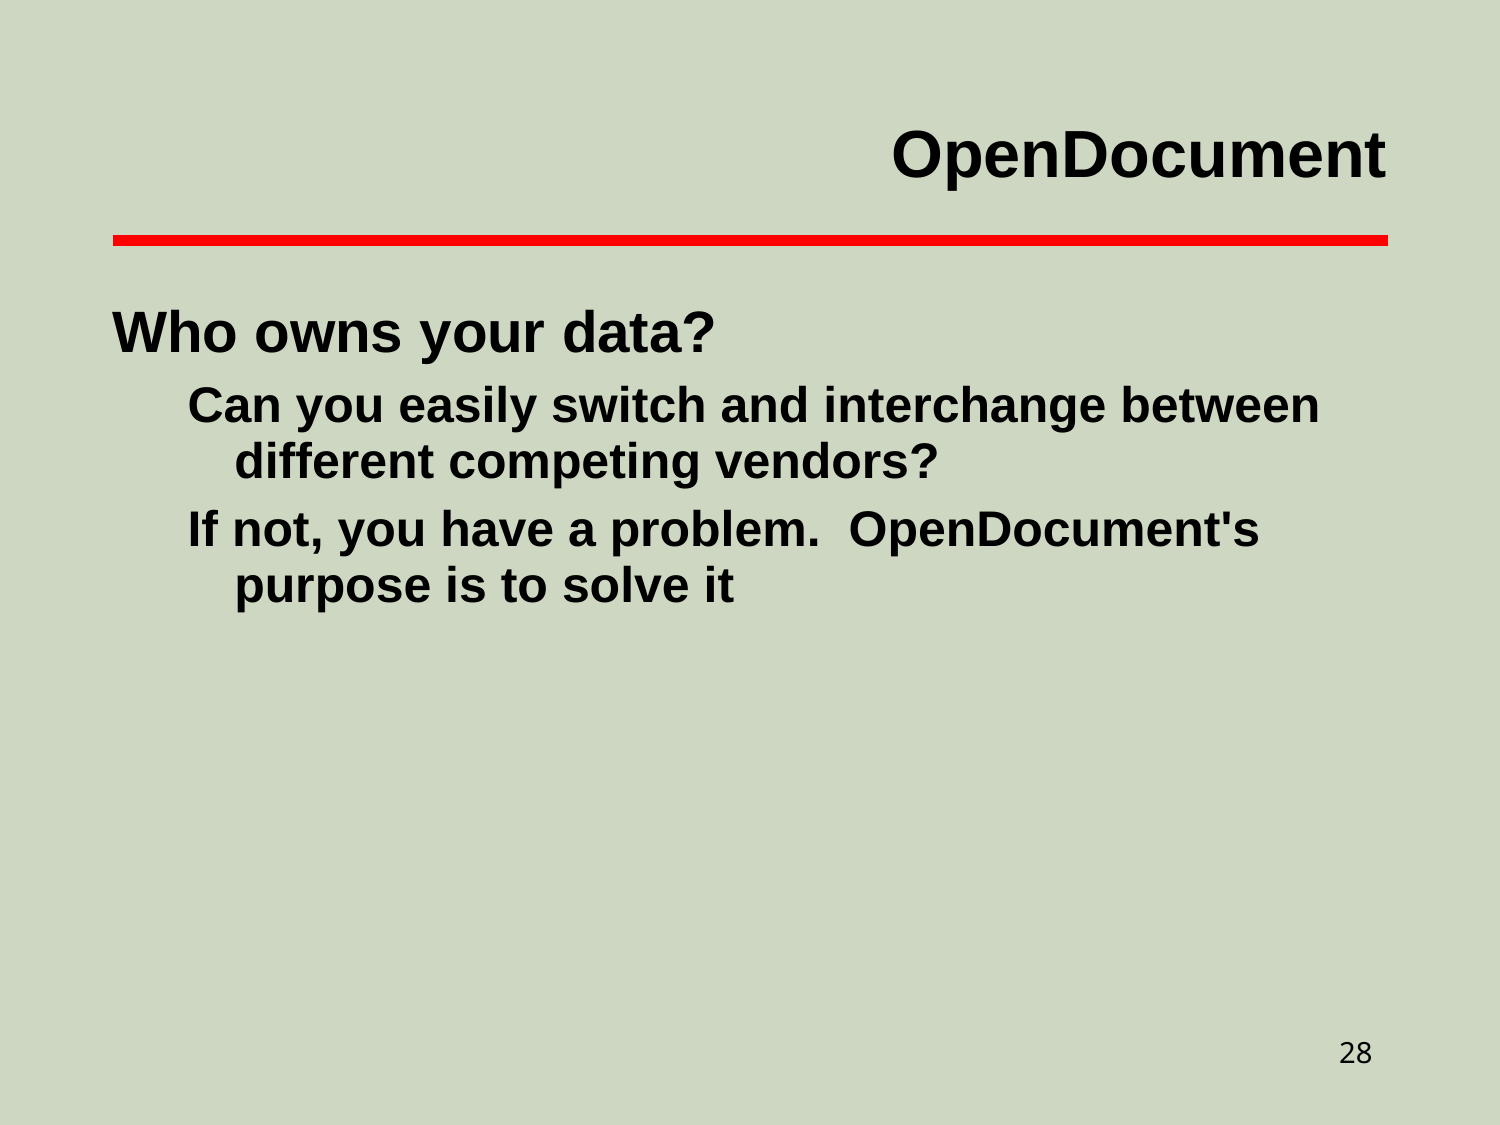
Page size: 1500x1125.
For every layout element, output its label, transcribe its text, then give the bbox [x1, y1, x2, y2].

list Who owns your data? Can you easily switch and interchange between different competing vendors? If not, you have a problem. OpenDocument's purpose is to solve it [112, 299, 1388, 1111]
title OpenDocument [337, 85, 1388, 224]
